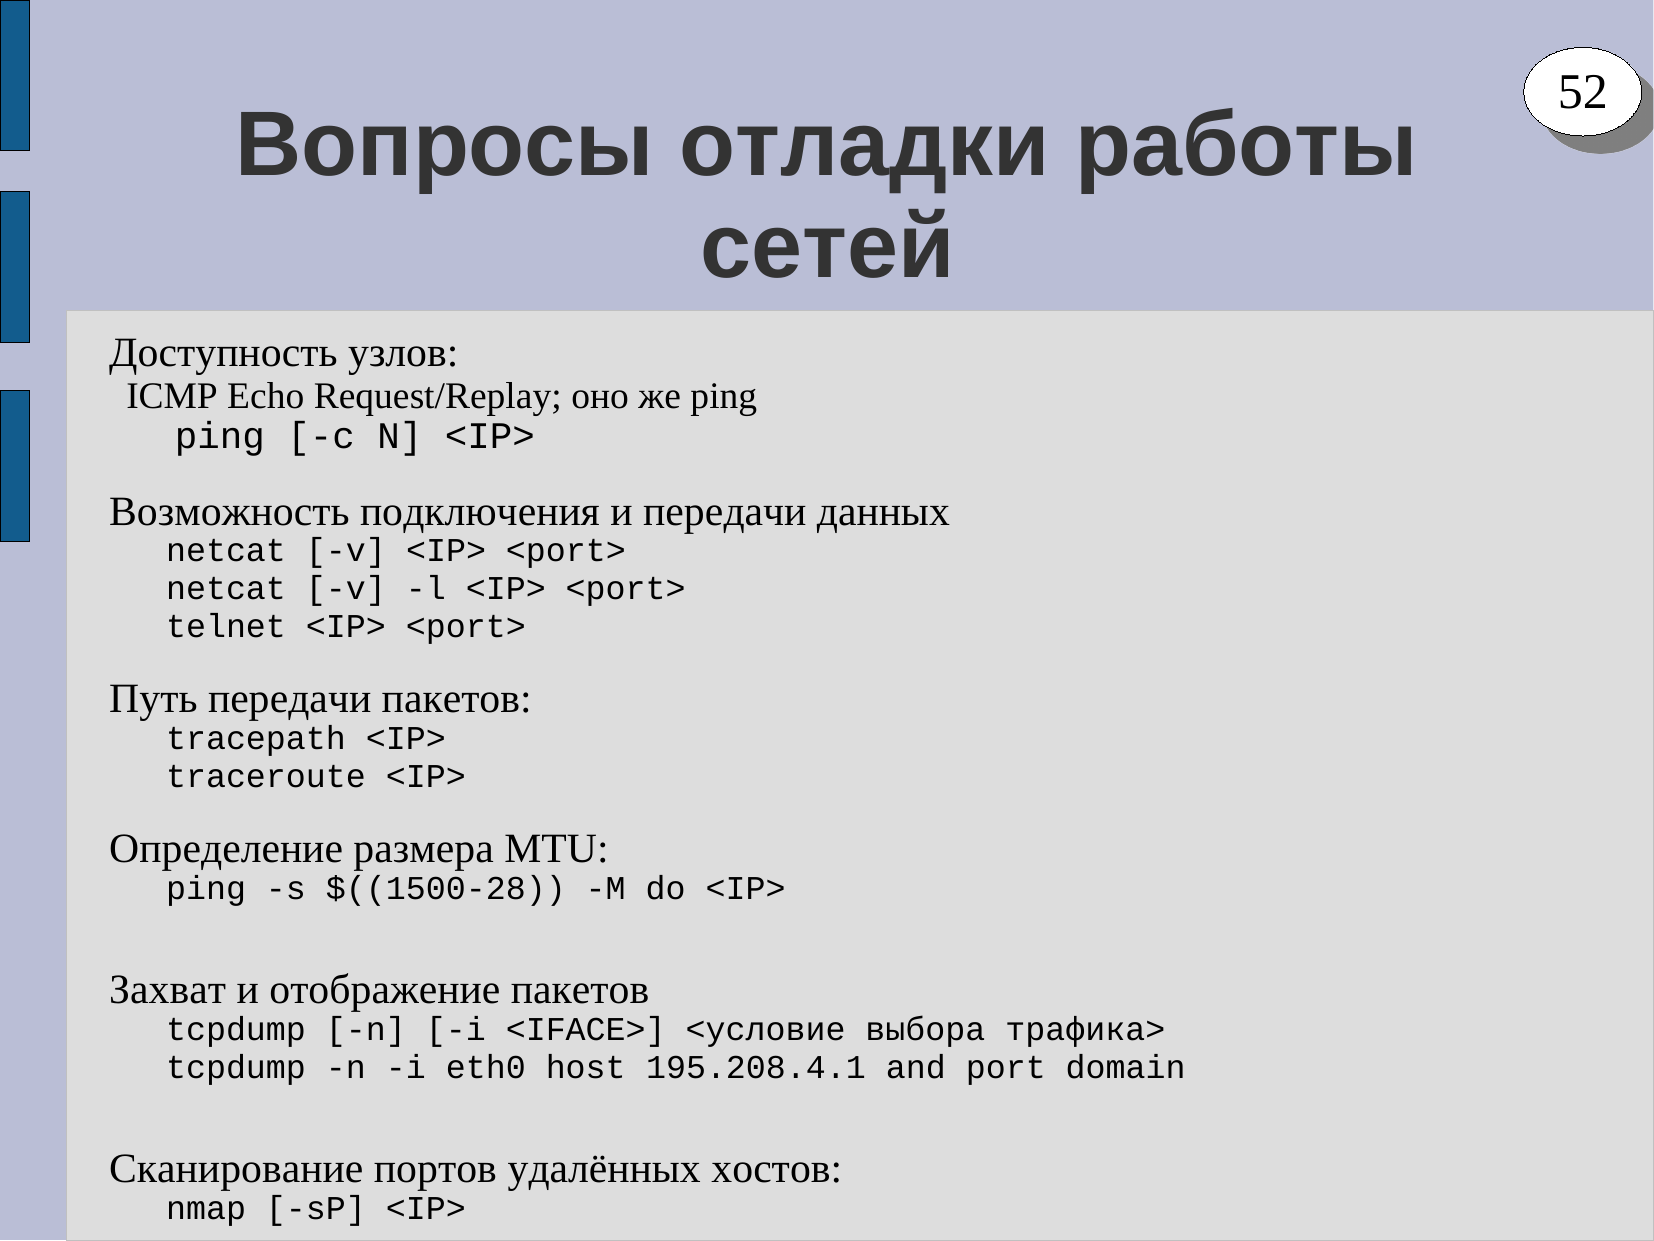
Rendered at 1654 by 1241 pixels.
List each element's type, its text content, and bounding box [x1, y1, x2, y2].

title Вопросы отладки работы сетей [121, 91, 1534, 299]
text_box 52 [1523, 47, 1642, 137]
text_box Доступность узлов: ICMP Echo Request/Replay; оно же ping ping [-c N] <IP> Возможность подключения и передачи данных netcat [-v] <IP> <port> netcat [-v] -l <IP> <port> telnet <IP> <port> Путь передачи пакетов: tracepath <IP> traceroute <IP> Определение размера MTU: ping -s $((1500-28)) -M do <IP> Захват и отображение пакетов tcpdump [-n] [-i <IFACE>] <условие выбора трафика> tcpdump -n -i eth0 host 195.208.4.1 and port domain Сканирование портов удалённых хостов: nmap [-sP] <IP> [94, 329, 1628, 1241]
